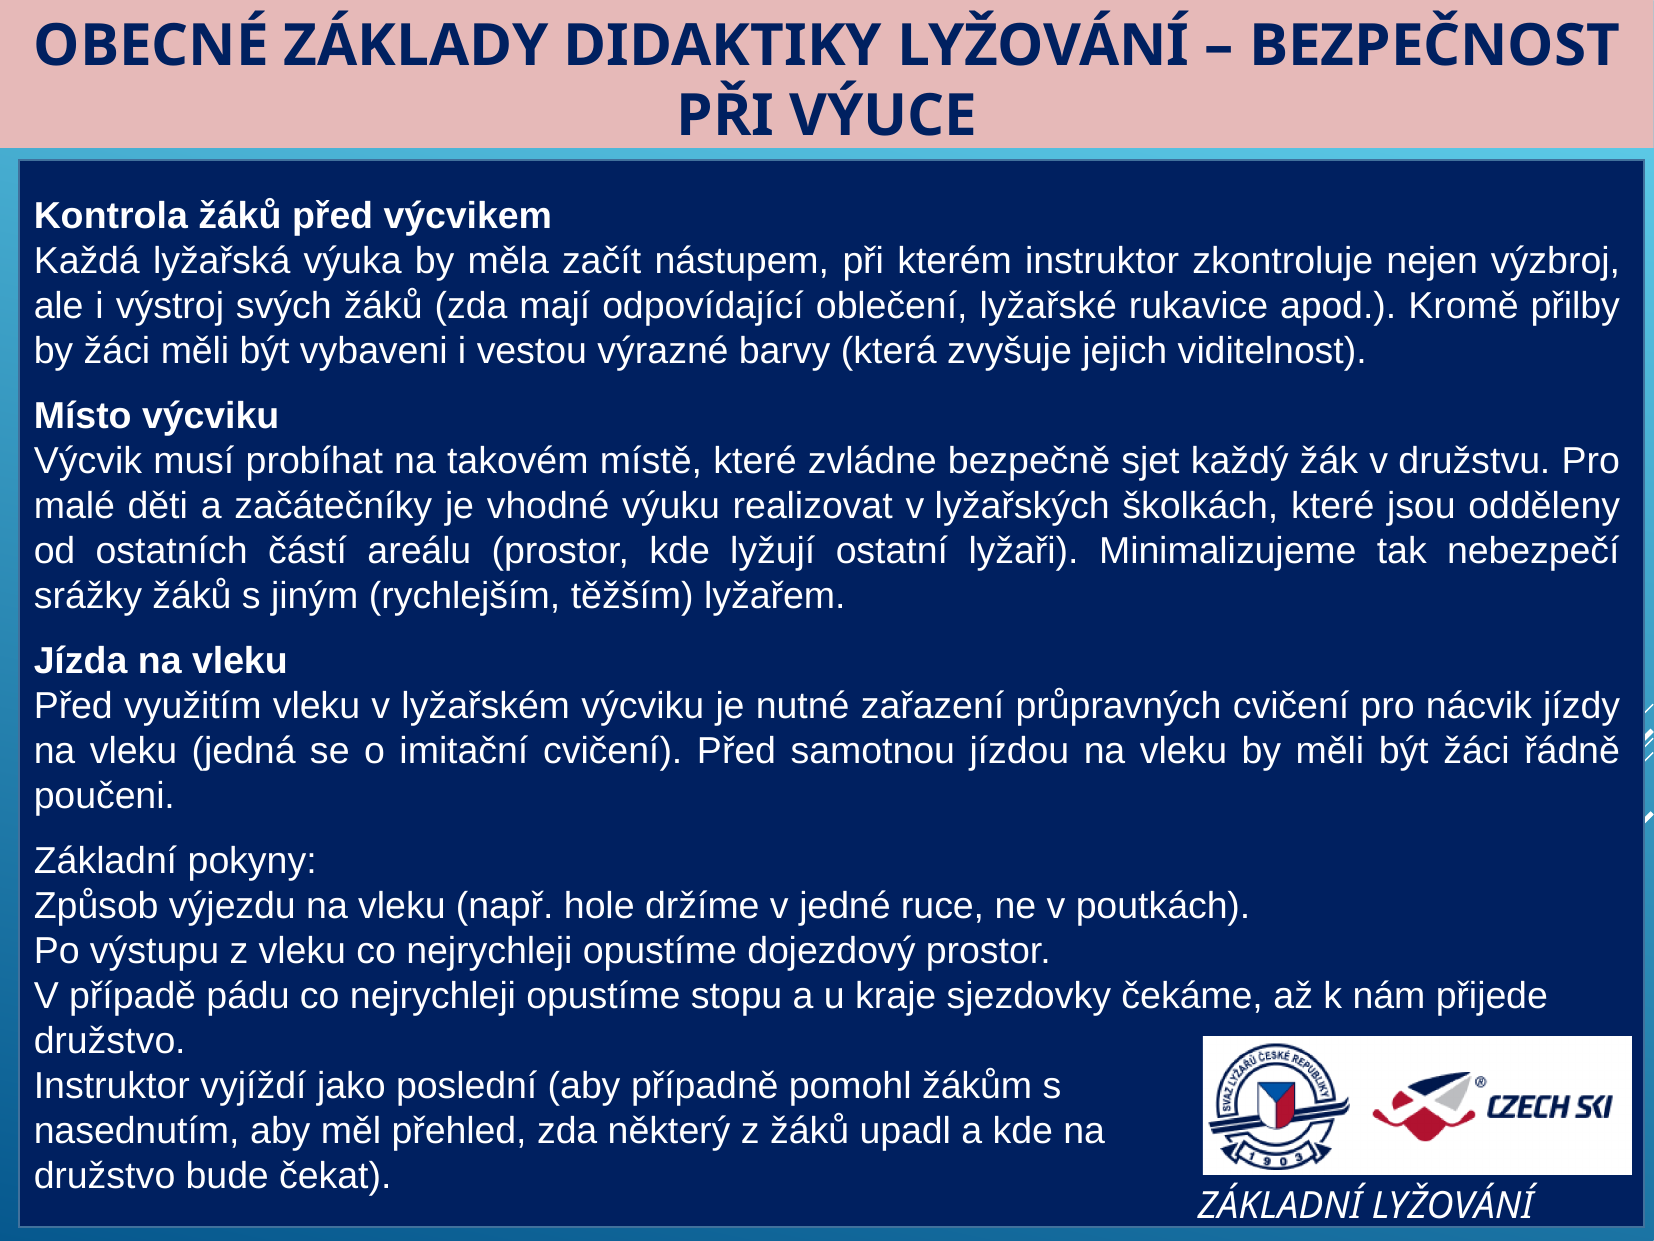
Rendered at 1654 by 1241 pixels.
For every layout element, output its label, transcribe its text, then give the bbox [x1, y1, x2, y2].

text_box ZÁKLADNÍ LYŽOVÁNÍ [1182, 1173, 1644, 1235]
text_box Kontrola žáků před výcvikem Každá lyžařská výuka by měla začít nástupem, při kterém instruktor zkontroluje nejen výzbroj, ale i výstroj svých žáků (zda mají odpovídající oblečení, lyžařské rukavice apod.). Kromě přilby by žáci měli být vybaveni i vestou výrazné barvy (která zvyšuje jejich viditelnost). Místo výcviku Výcvik musí probíhat na takovém místě, které zvládne bezpečně sjet každý žák v družstvu. Pro malé děti a začátečníky je vhodné výuku realizovat v lyžařských školkách, které jsou odděleny od ostatních částí areálu (prostor, kde lyžují ostatní lyžaři). Minimalizujeme tak nebezpečí srážky žáků s jiným (rychlejším, těžším) lyžařem. Jízda na vleku Před využitím vleku v lyžařském výcviku je nutné zařazení průpravných cvičení pro nácvik jízdy na vleku (jedná se o imitační cvičení). Před samotnou jízdou na vleku by měli být žáci řádně poučeni. Základní pokyny: Způsob výjezdu na vleku (např. hole držíme v jedné ruce, ne v poutkách). Po výstupu z vleku co nejrychleji opustíme dojezdový prostor. V případě pádu co nejrychleji opustíme stopu a u kraje sjezdovky čekáme, až k nám přijede družstvo. Instruktor vyjíždí jako poslední (aby případně pomohl žákům s nasednutím, aby měl přehled, zda některý z žáků upadl a kde na družstvo bude čekat). [19, 160, 1644, 1227]
picture [1202, 1036, 1632, 1173]
title Obecné základy didaktiky lyžování – bezpečnost při výuce [0, 0, 1654, 148]
